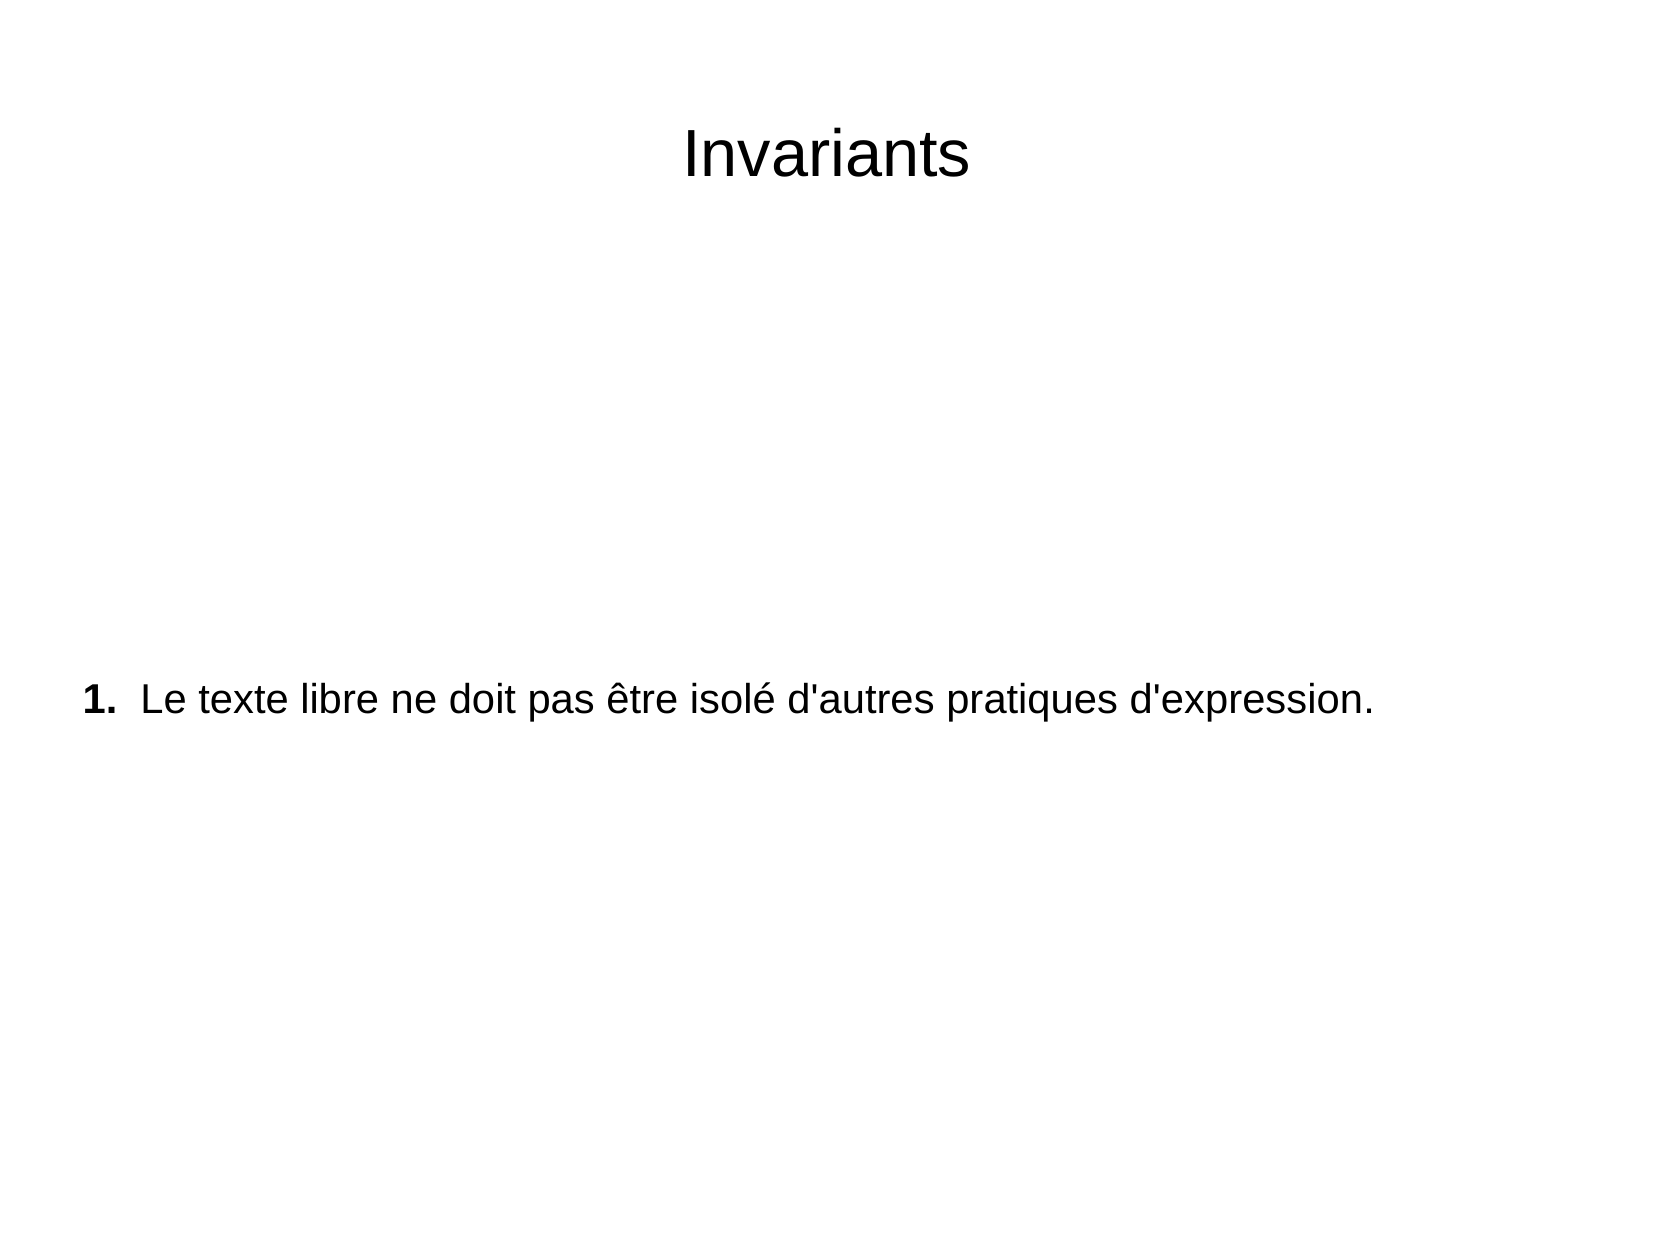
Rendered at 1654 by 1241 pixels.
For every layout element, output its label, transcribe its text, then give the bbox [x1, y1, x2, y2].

title Invariants [82, 49, 1571, 257]
subtitle 1. Le texte libre ne doit pas être isolé d'autres pratiques d'expression. [82, 290, 1571, 1109]
